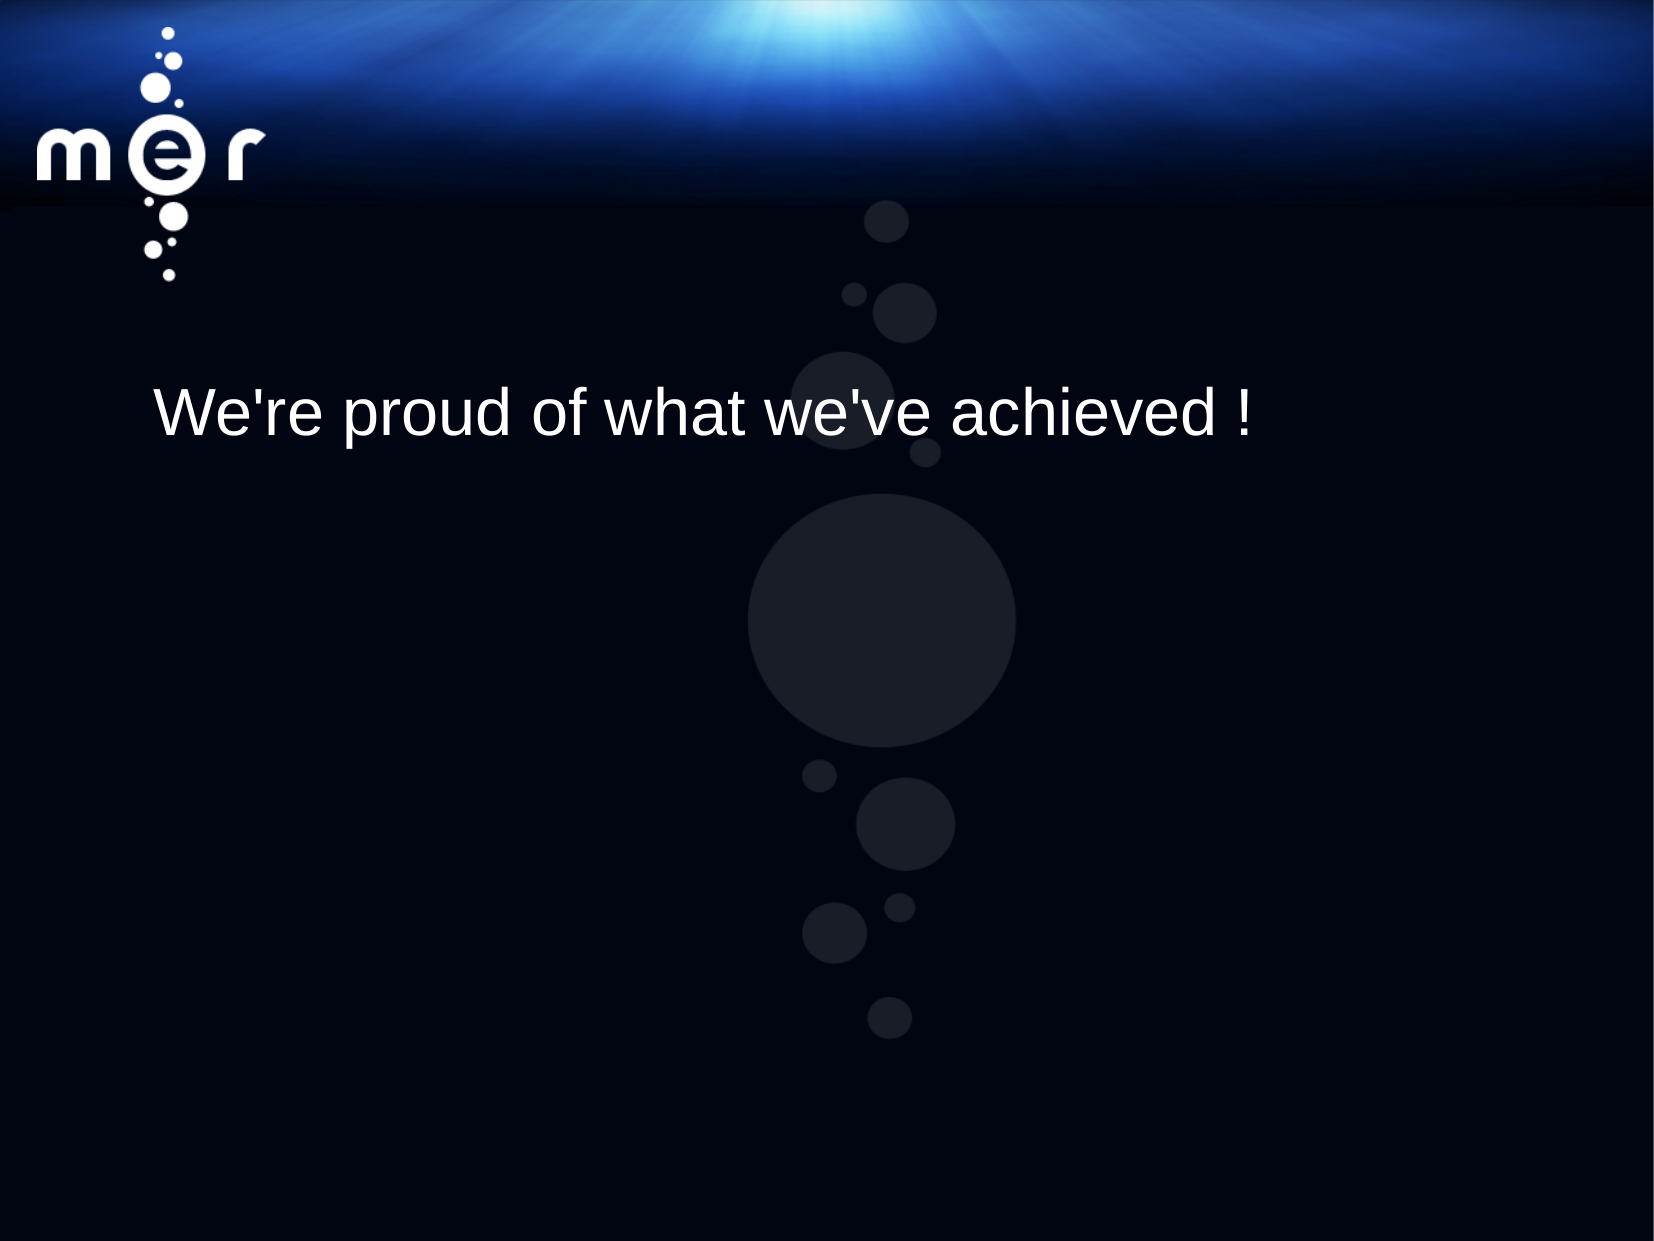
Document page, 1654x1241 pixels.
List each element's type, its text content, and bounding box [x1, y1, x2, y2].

picture [0, 0, 1654, 1241]
list We're proud of what we've achieved ! [82, 375, 1571, 1095]
